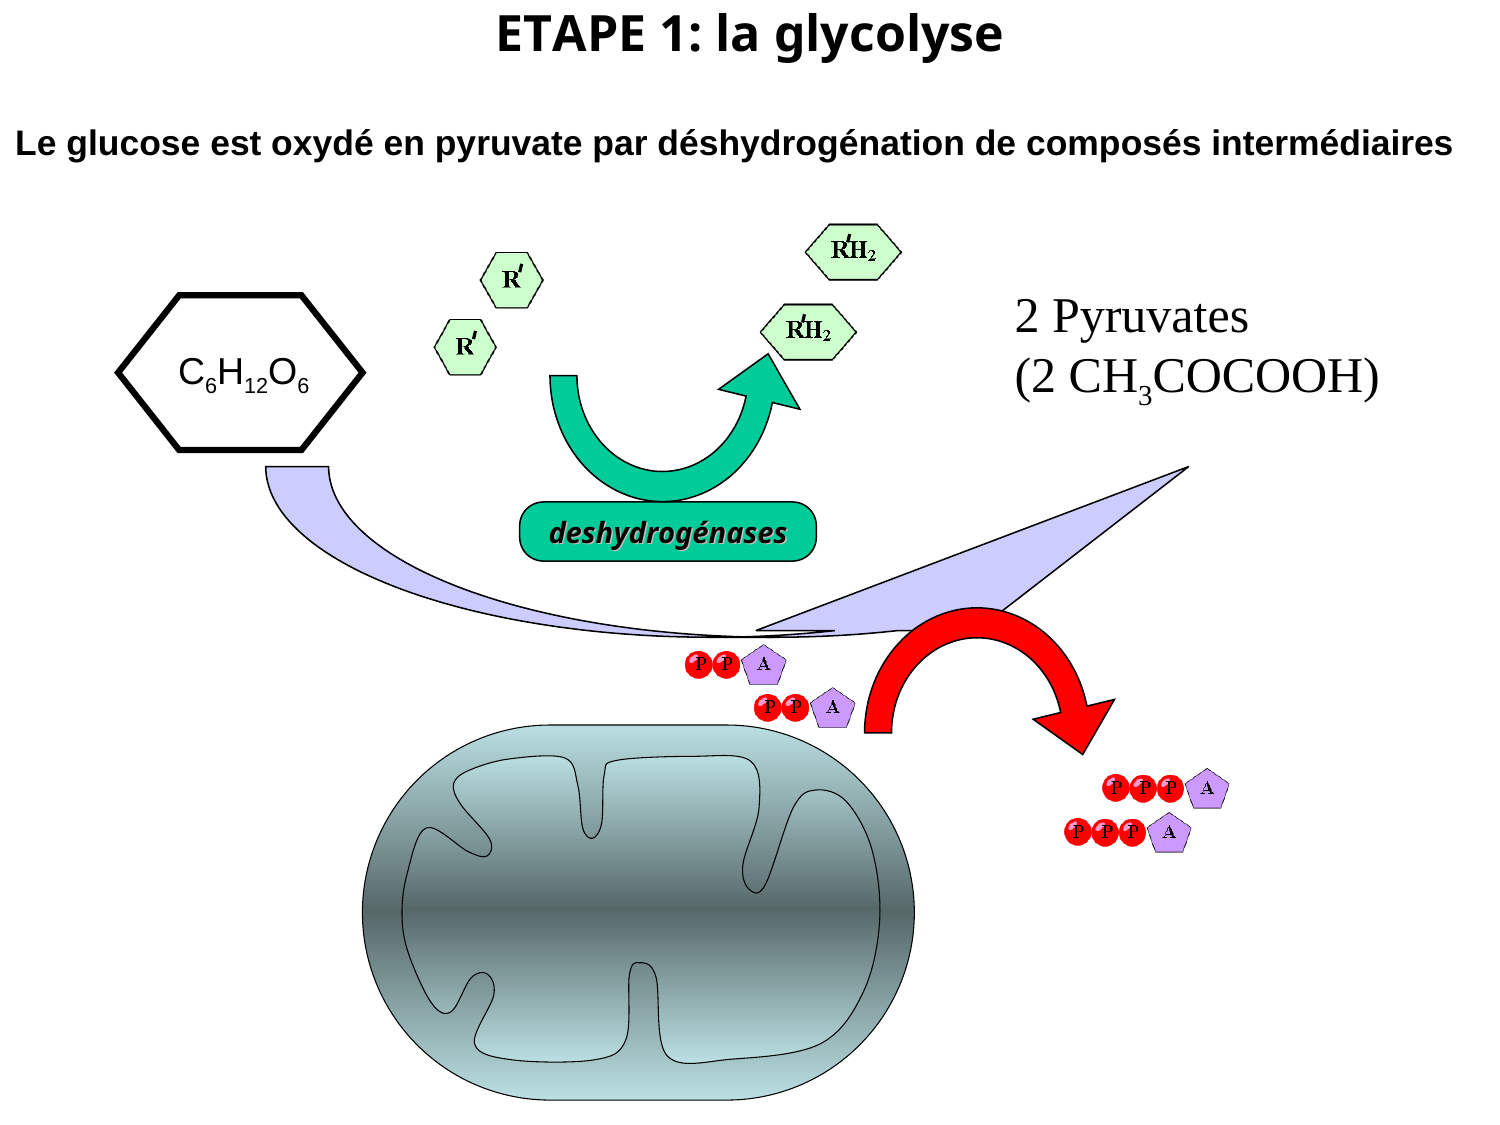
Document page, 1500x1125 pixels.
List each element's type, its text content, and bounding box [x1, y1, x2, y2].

picture [425, 245, 552, 382]
text_box C6H12O6 [118, 295, 363, 451]
text_box 2 Pyruvates (2 CH3COCOOH) [999, 274, 1413, 419]
text_box [362, 725, 915, 1101]
text_box deshydrogénases [519, 501, 817, 562]
picture [795, 219, 906, 286]
title ETAPE 1: la glycolyse [112, 0, 1388, 69]
picture [1059, 764, 1236, 856]
picture [750, 299, 861, 366]
picture [682, 640, 866, 732]
text_box [265, 466, 1189, 755]
text_box Le glucose est oxydé en pyruvate par déshydrogénation de composés intermédiaires [0, 112, 1470, 171]
